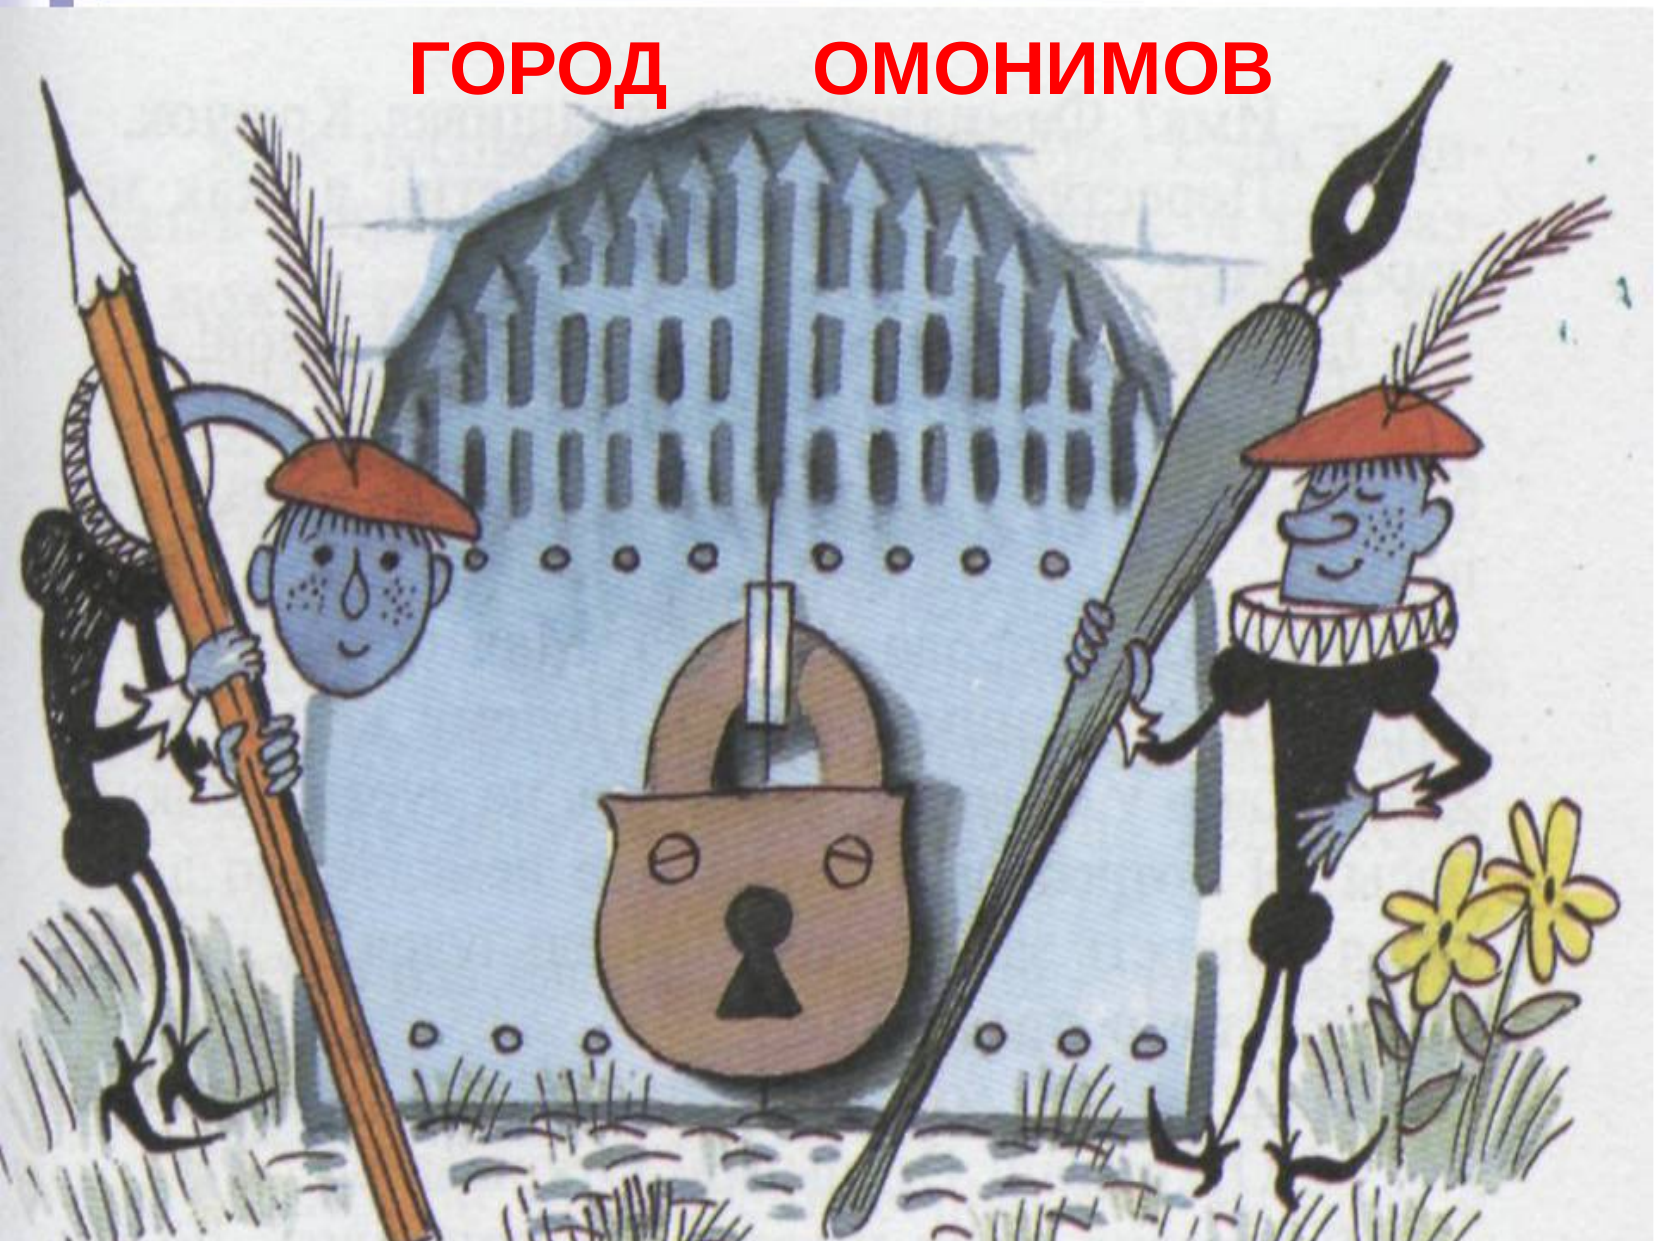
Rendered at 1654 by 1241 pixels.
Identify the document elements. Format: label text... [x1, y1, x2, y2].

text_box ГОРОД ОМОНИМОВ [295, 19, 1388, 119]
picture [0, 0, 1654, 1241]
